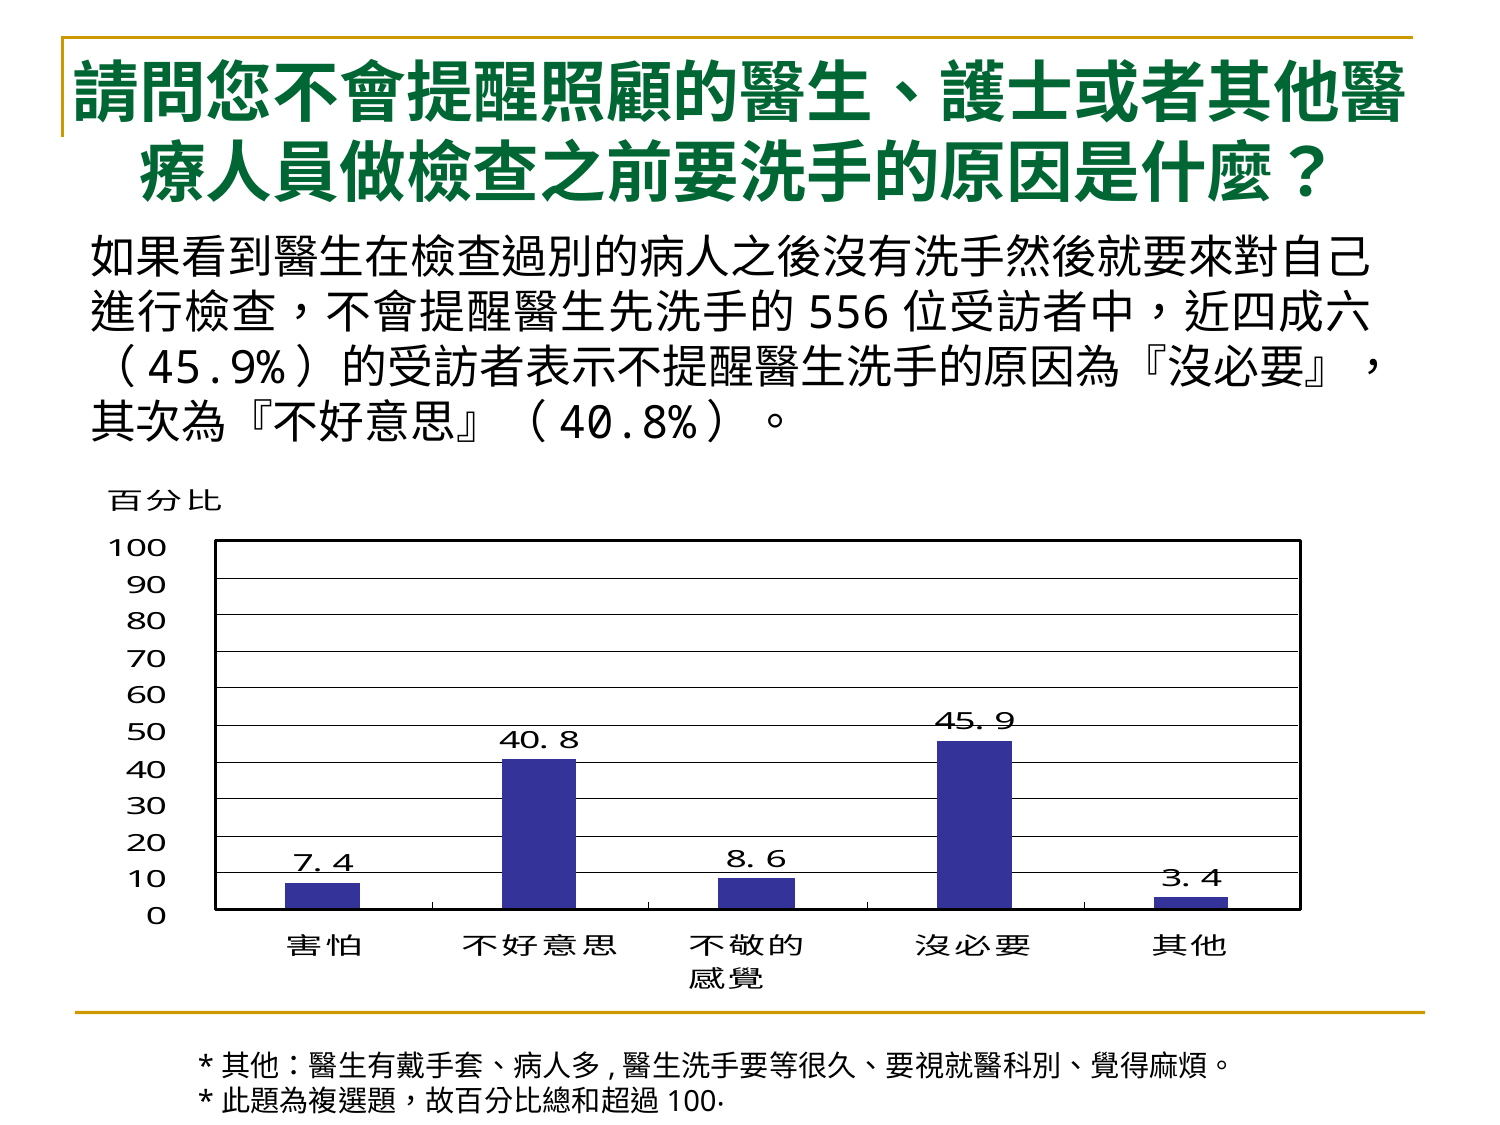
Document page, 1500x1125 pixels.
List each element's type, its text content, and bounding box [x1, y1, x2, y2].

title 請問您不會提醒照顧的醫生、護士或者其他醫療人員做檢查之前要洗手的原因是什麼？ [53, 42, 1427, 230]
chart [88, 456, 1353, 1004]
text_box *其他：醫生有戴手套、病人多,醫生洗手要等很久、要視就醫科別、覺得麻煩。 *此題為複選題，故百分比總和超過100‧ [183, 1040, 1376, 1125]
list 如果看到醫生在檢查過別的病人之後沒有洗手然後就要來對自己進行檢查，不會提醒醫生先洗手的556位受訪者中，近四成六（45.9%）的受訪者表示不提醒醫生洗手的原因為『沒必要』，其次為『不好意思』（40.8%）。 [75, 220, 1412, 473]
